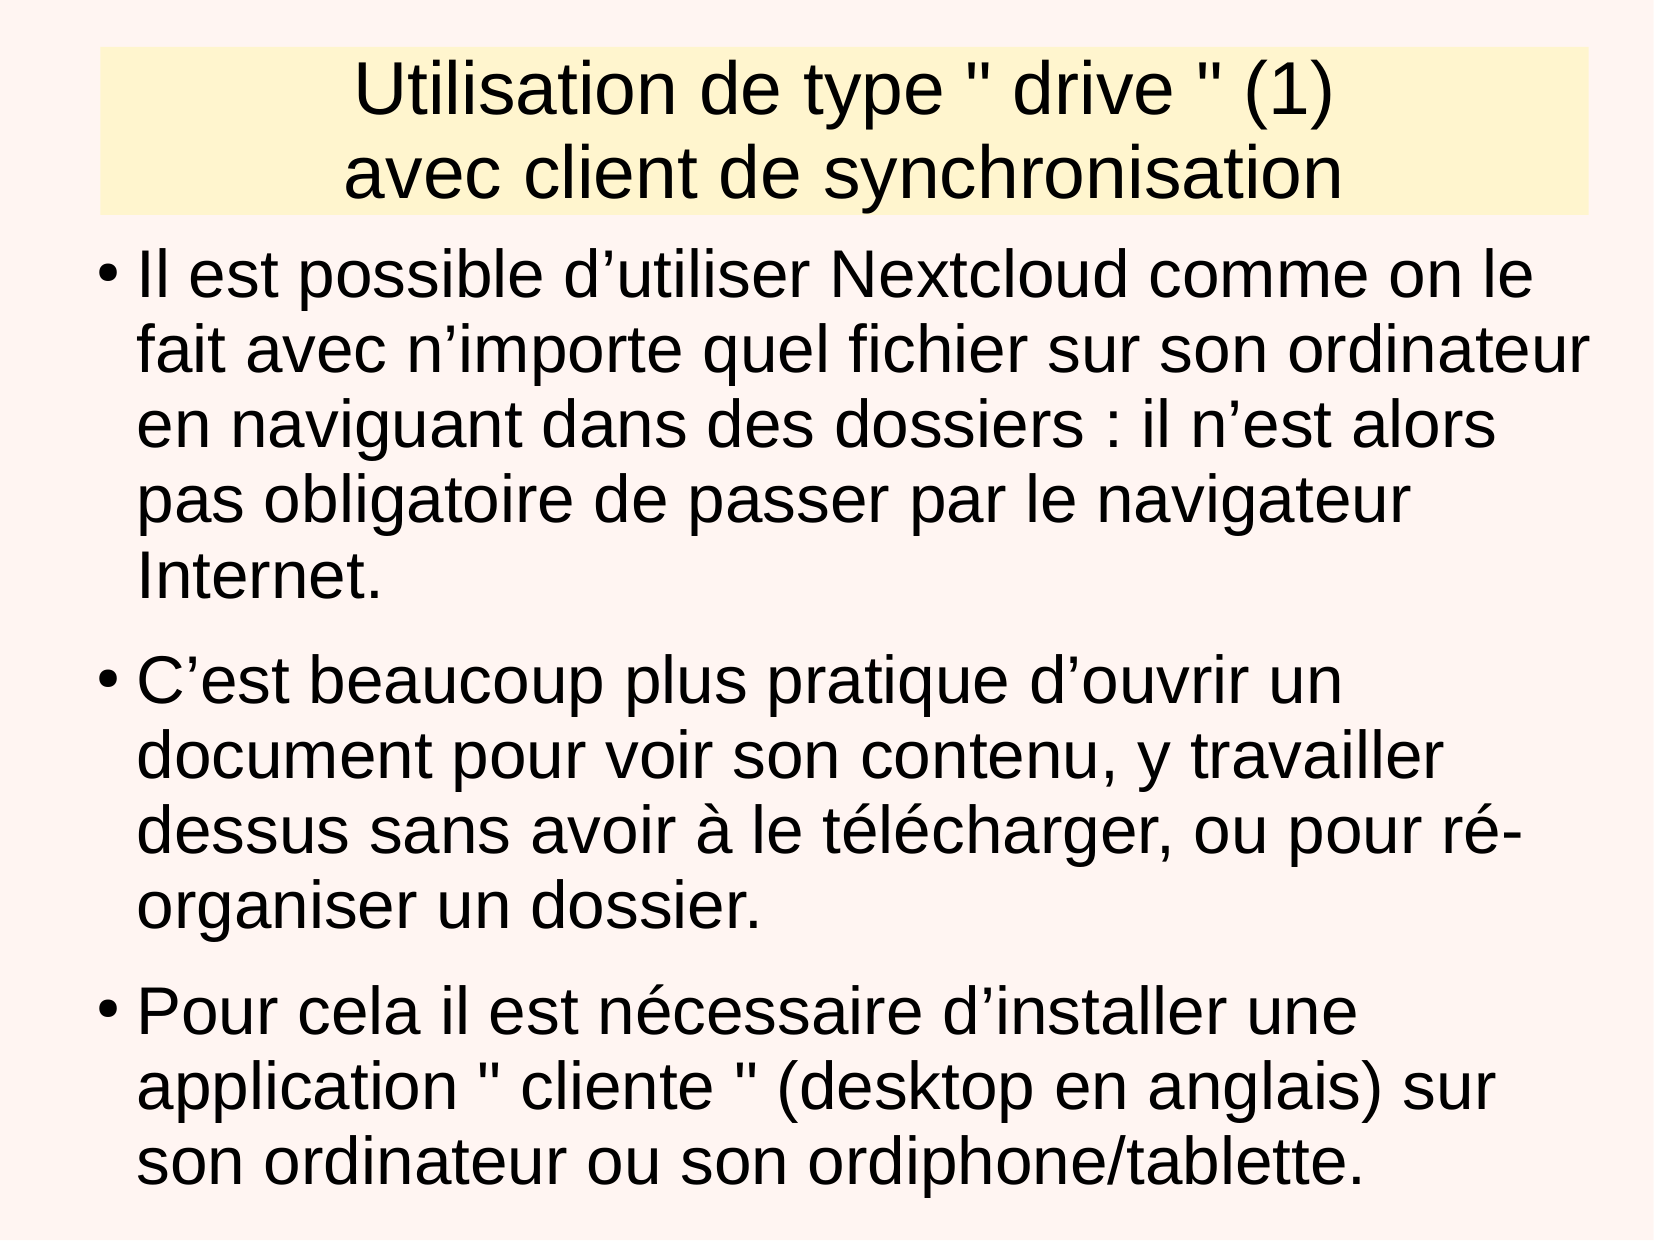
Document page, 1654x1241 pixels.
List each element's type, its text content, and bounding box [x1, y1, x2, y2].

list Il est possible d’utiliser Nextcloud comme on le fait avec n’importe quel fichier sur son ordinateur en naviguant dans des dossiers : il n’est alors pas obligatoire de passer par le navigateur Internet. C’est beaucoup plus pratique d’ouvrir un document pour voir son contenu, y travailler dessus sans avoir à le télécharger, ou pour ré-organiser un dossier. Pour cela il est nécessaire d’installer une application " cliente " (desktop en anglais) sur son ordinateur ou son ordiphone/tablette. [82, 236, 1595, 1205]
title Utilisation de type " drive " (1) avec client de synchronisation [100, 46, 1589, 215]
